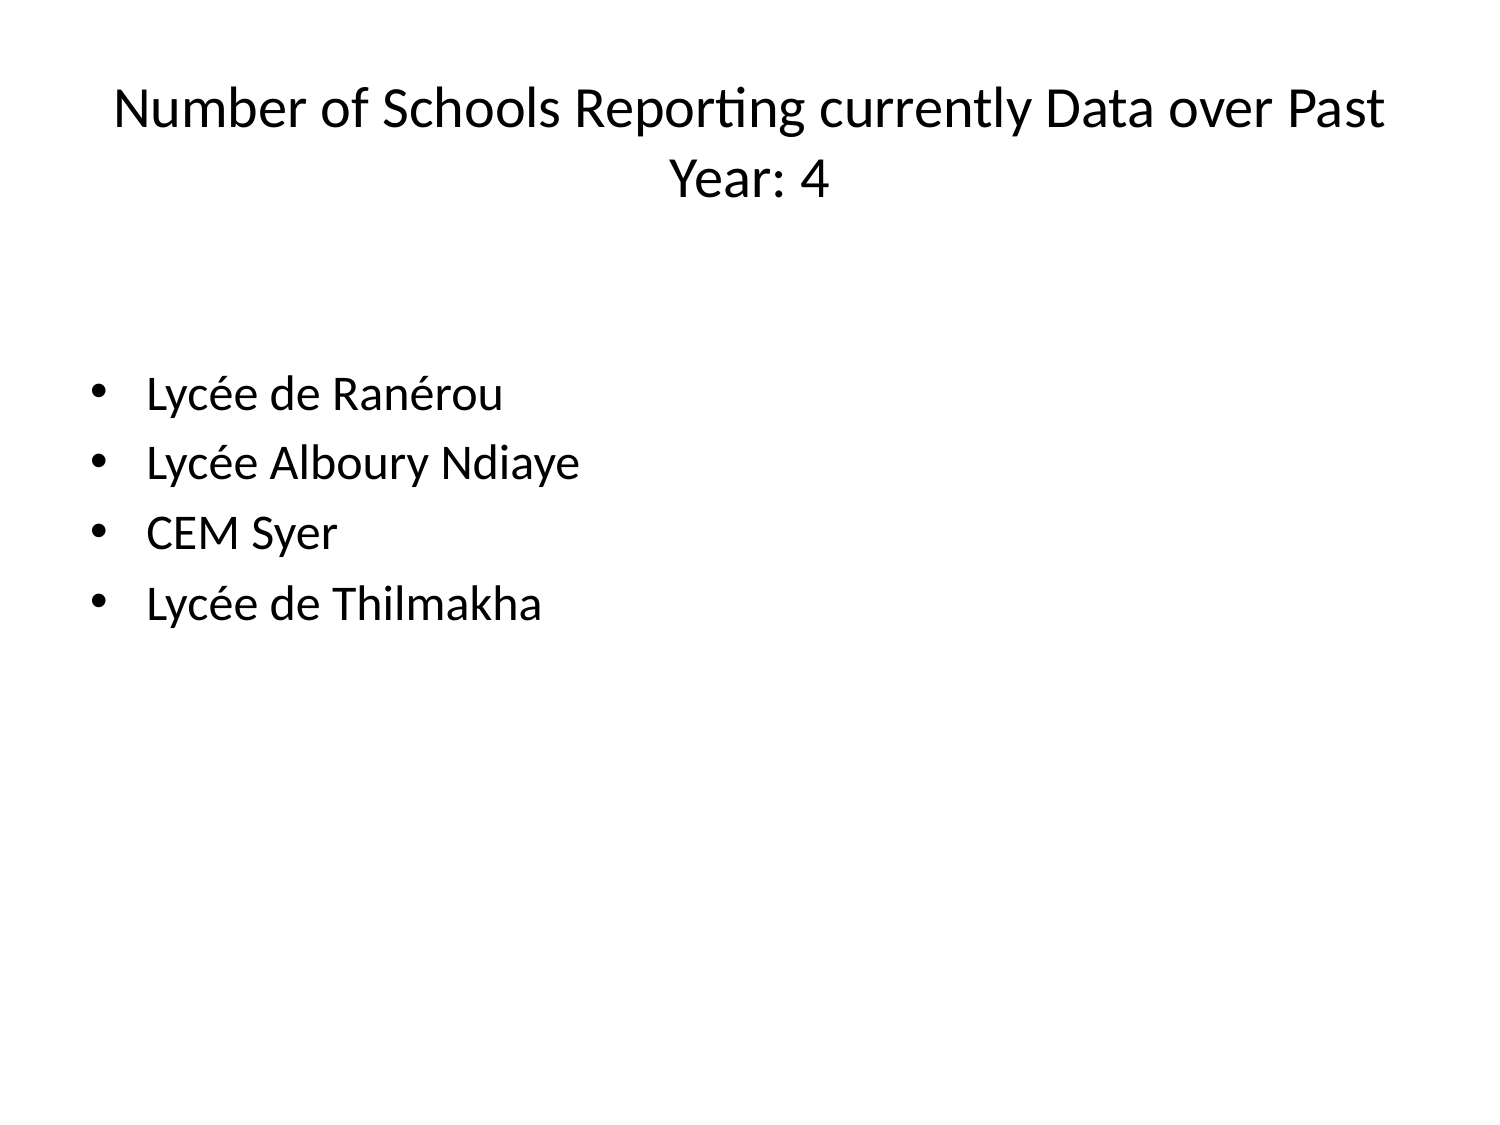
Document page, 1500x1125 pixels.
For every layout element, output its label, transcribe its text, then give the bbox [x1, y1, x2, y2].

list Lycée de Ranérou Lycée Alboury Ndiaye CEM Syer Lycée de Thilmakha [75, 262, 1425, 1005]
title Number of Schools Reporting currently Data over Past Year: 4 [75, 45, 1425, 233]
